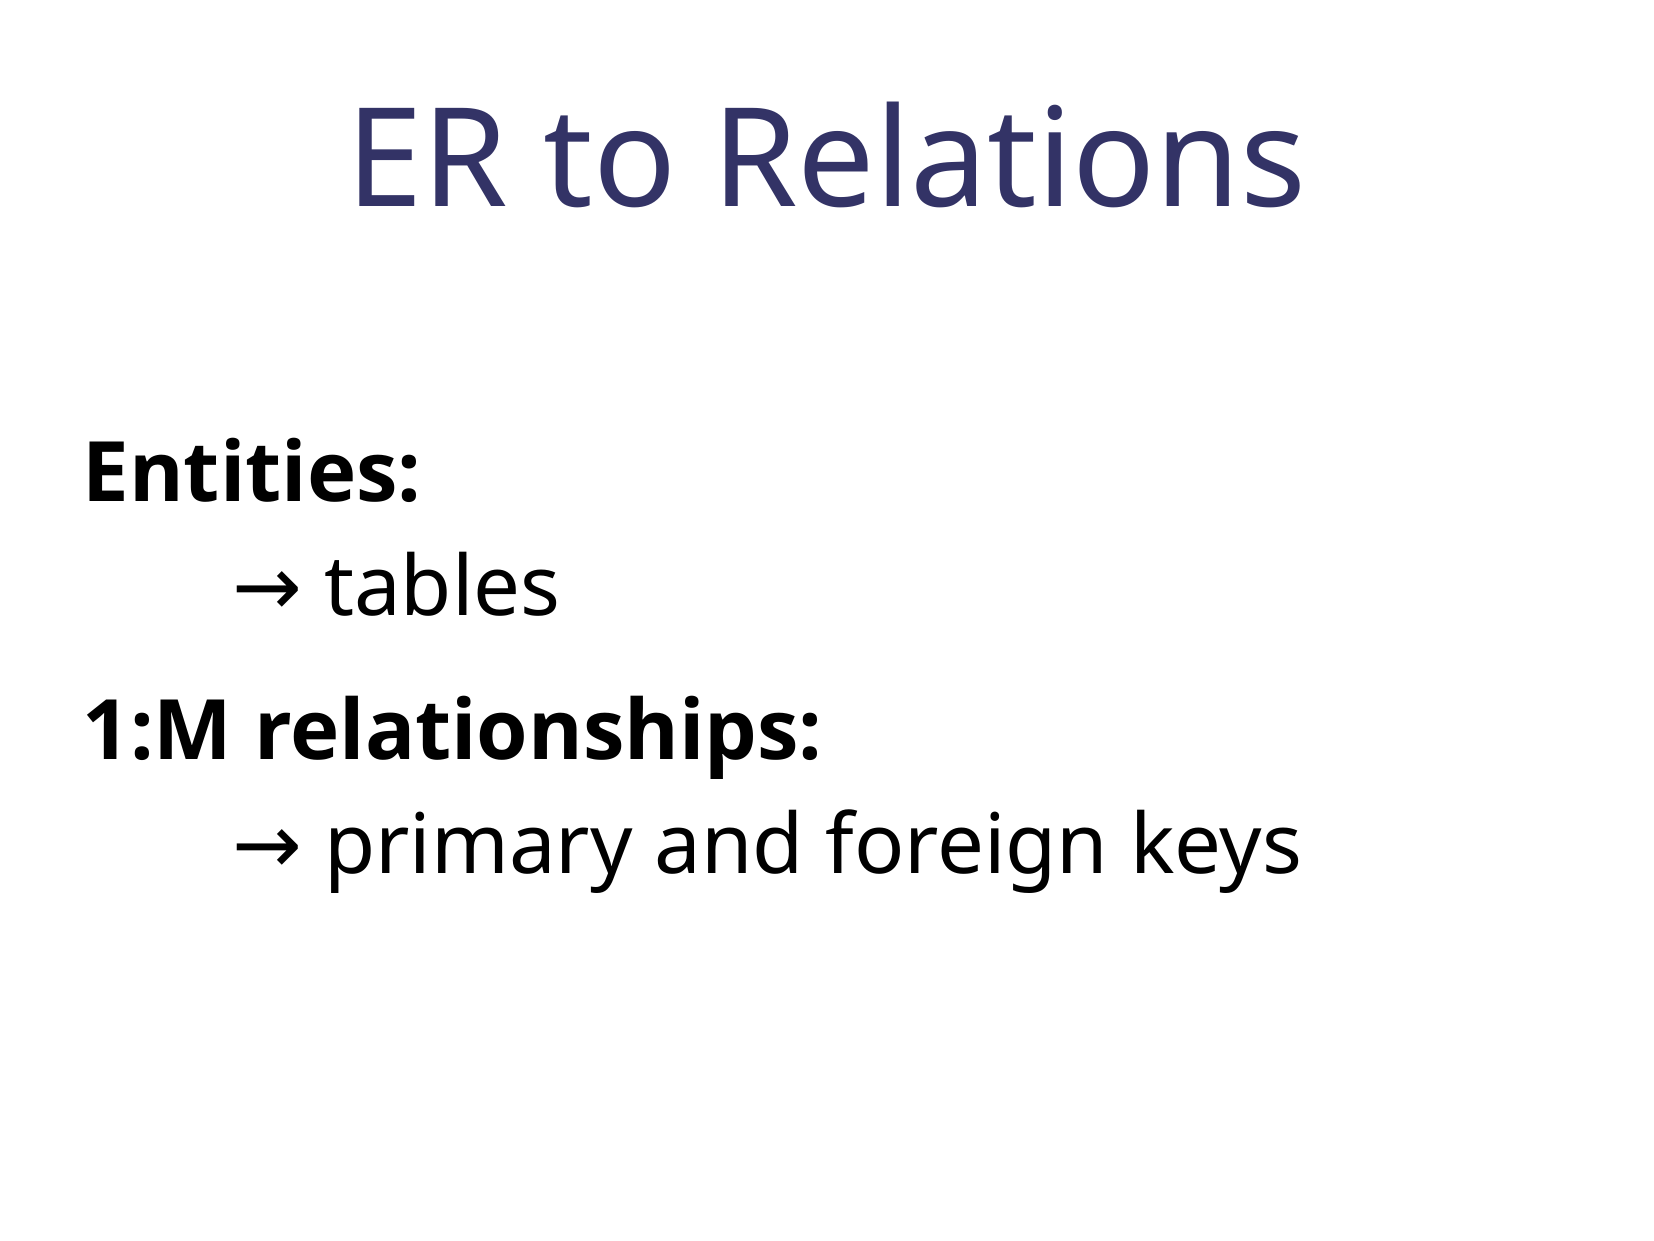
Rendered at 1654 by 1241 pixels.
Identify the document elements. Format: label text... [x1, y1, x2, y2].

title ER to Relations [82, 56, 1571, 250]
subtitle Entities: → tables 1:M relationships: → primary and foreign keys [82, 412, 1571, 1094]
